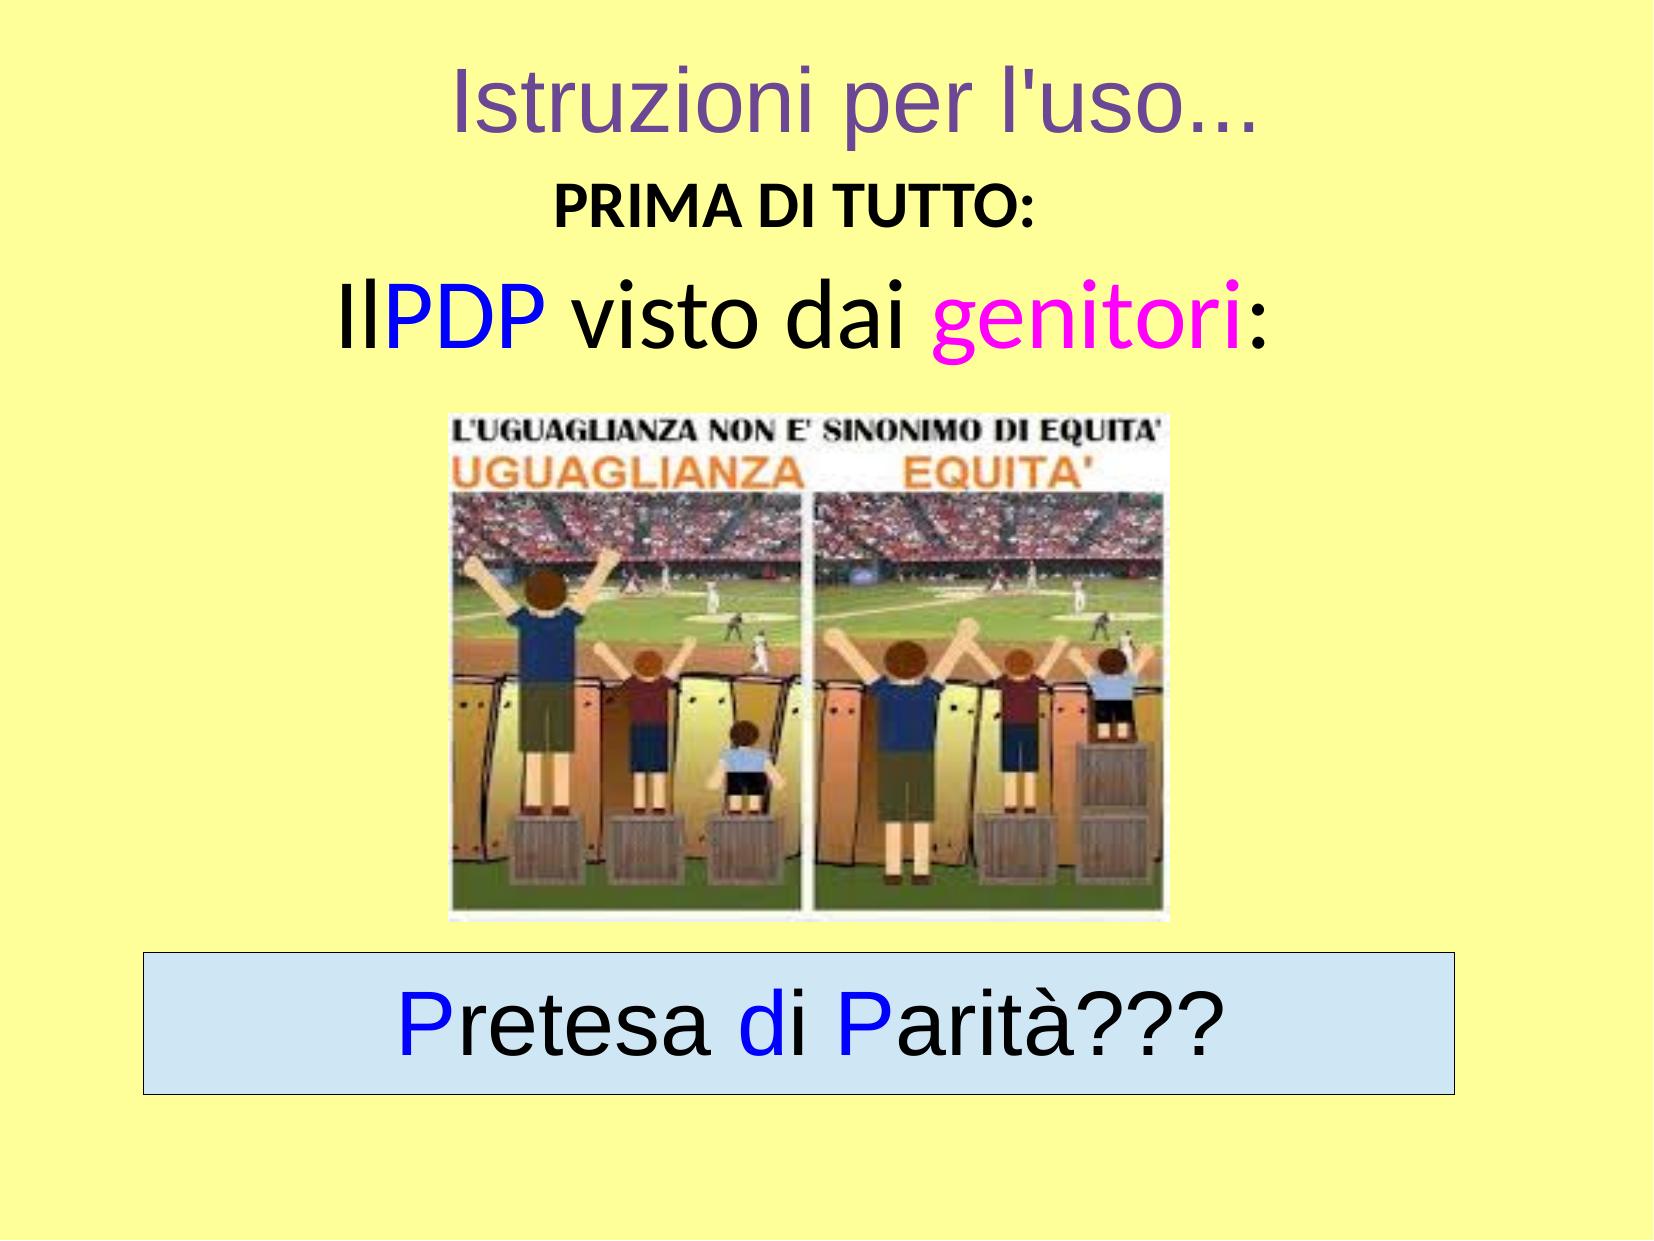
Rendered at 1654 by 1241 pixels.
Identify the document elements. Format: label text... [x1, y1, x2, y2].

title Istruzioni per l'uso... [200, 23, 1512, 178]
text_box Pretesa di Parità??? [143, 952, 1455, 1095]
list PRIMA DI TUTTO: IlPDP visto dai genitori: [165, 177, 1441, 937]
picture [448, 413, 1170, 922]
